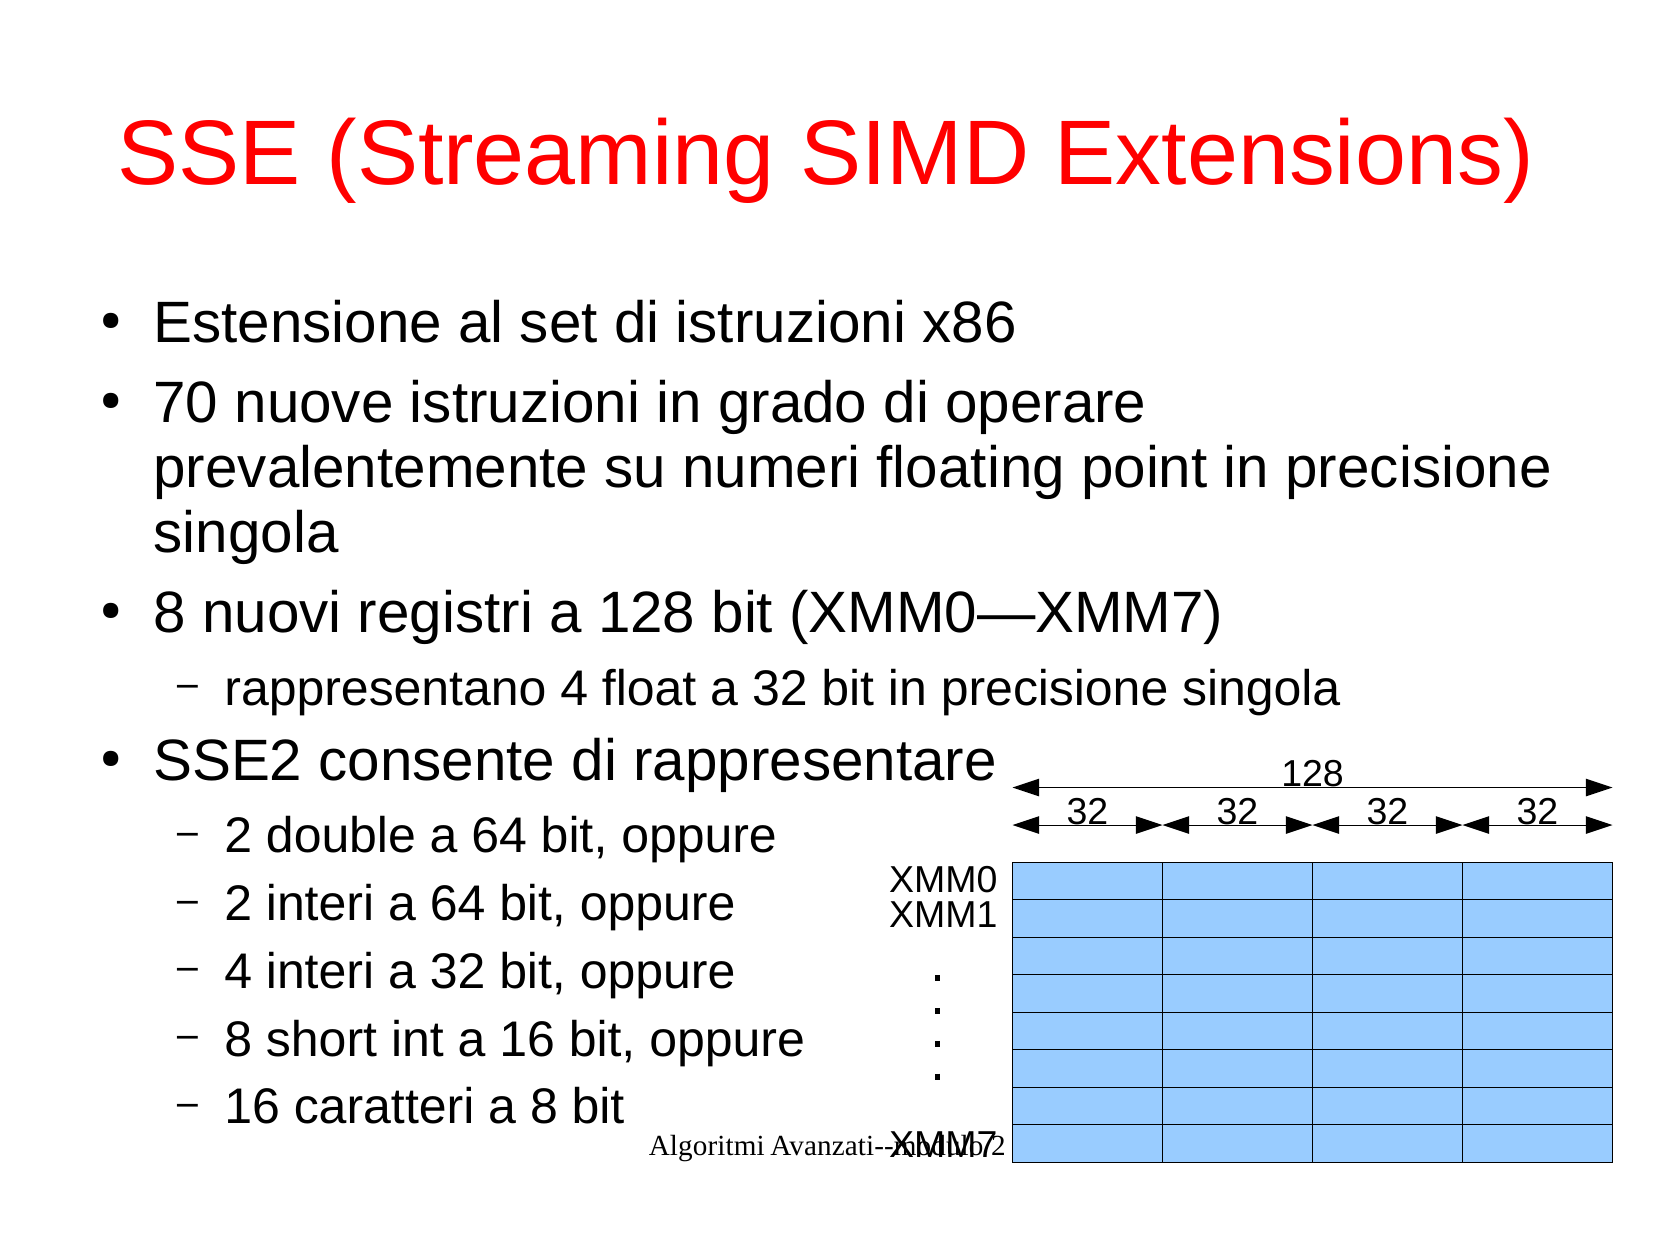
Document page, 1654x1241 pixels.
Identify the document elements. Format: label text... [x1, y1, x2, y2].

text_box XMM7 [874, 1116, 1025, 1174]
title SSE (Streaming SIMD Extensions) [82, 49, 1571, 257]
text_box XMM0 [874, 850, 1025, 886]
text_box XMM1 [874, 886, 1025, 944]
list Estensione al set di istruzioni x86 70 nuove istruzioni in grado di operare prevalentemente su numeri floating point in precisione singola 8 nuovi registri a 128 bit (XMM0—XMM7) rappresentano 4 float a 32 bit in precisione singola SSE2 consente di rappresentare 2 double a 64 bit, oppure 2 interi a 64 bit, oppure 4 interi a 32 bit, oppure 8 short int a 16 bit, oppure 16 caratteri a 8 bit [82, 290, 1571, 1135]
text_box [1012, 862, 1613, 1163]
